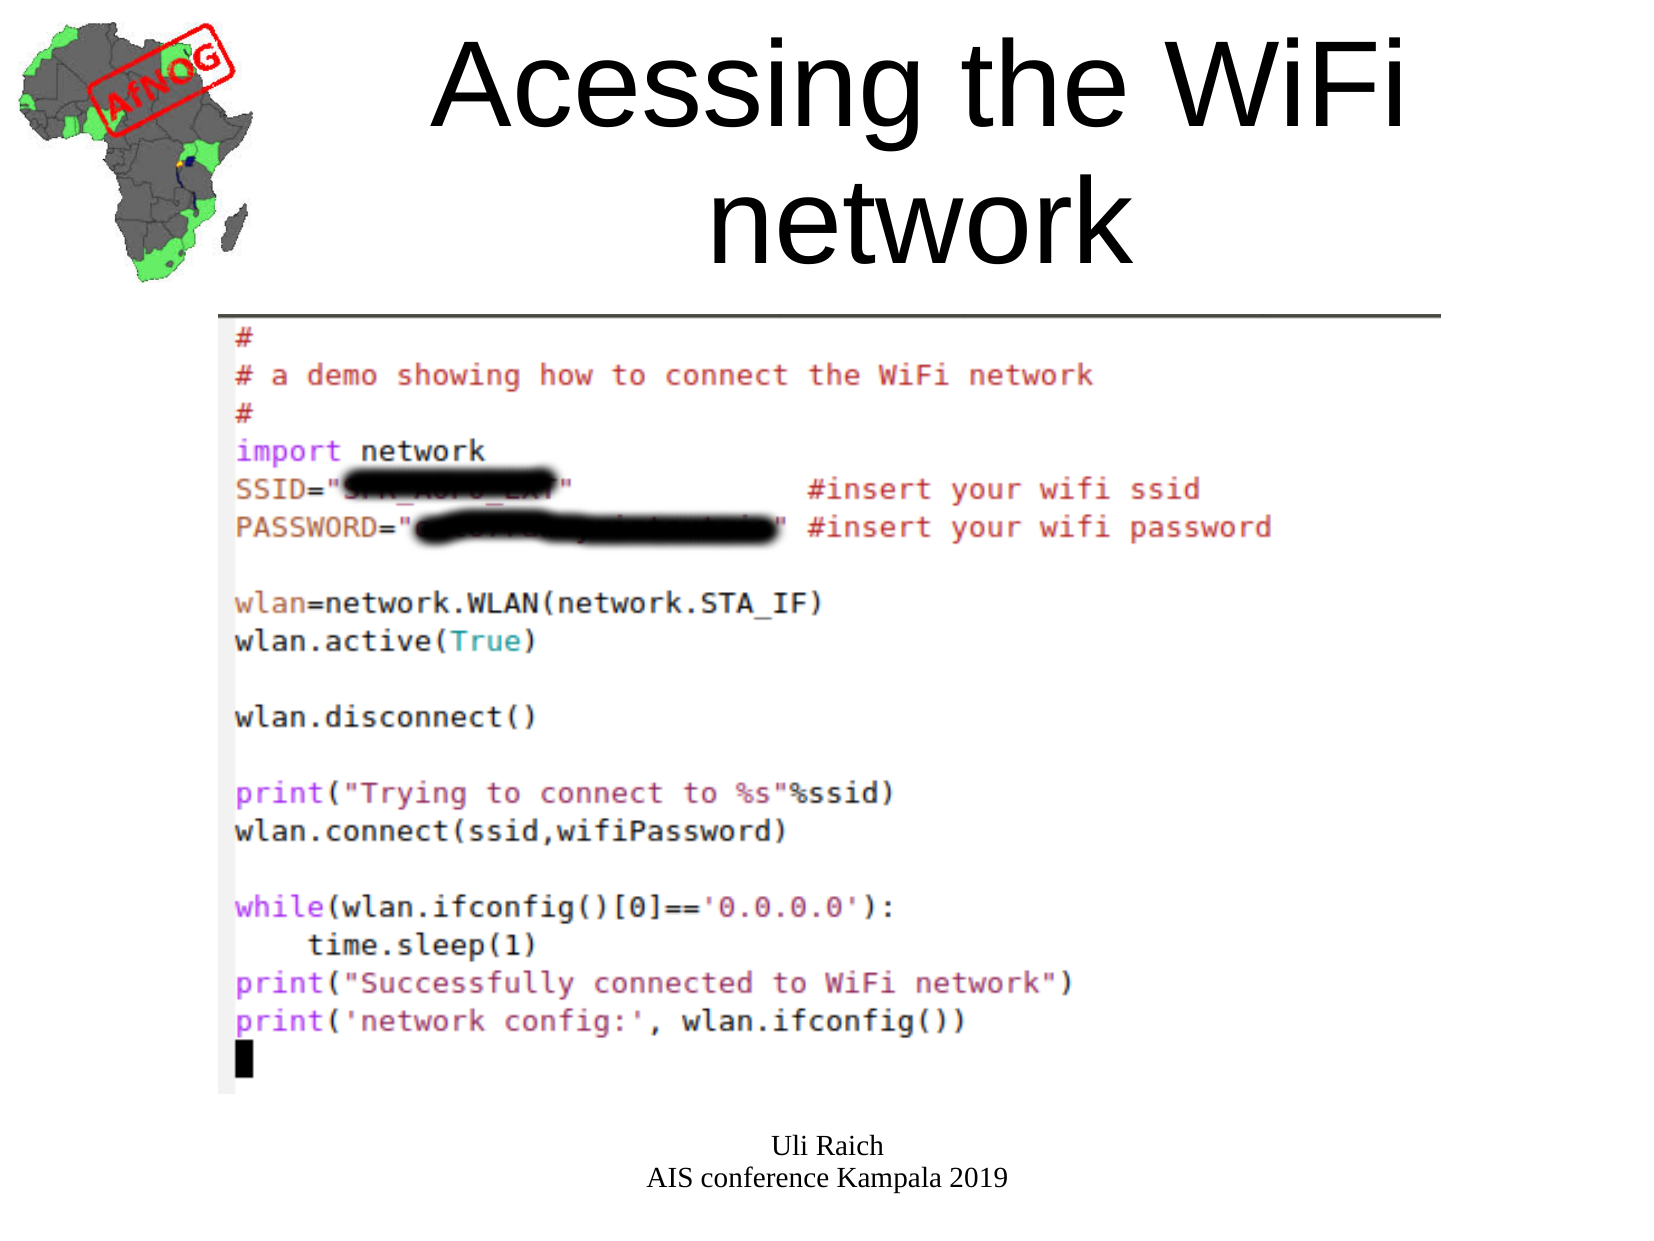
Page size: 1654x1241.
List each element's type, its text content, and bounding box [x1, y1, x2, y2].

title Acessing the WiFi network [270, 16, 1571, 290]
picture [9, 0, 259, 291]
picture [218, 314, 1441, 1094]
